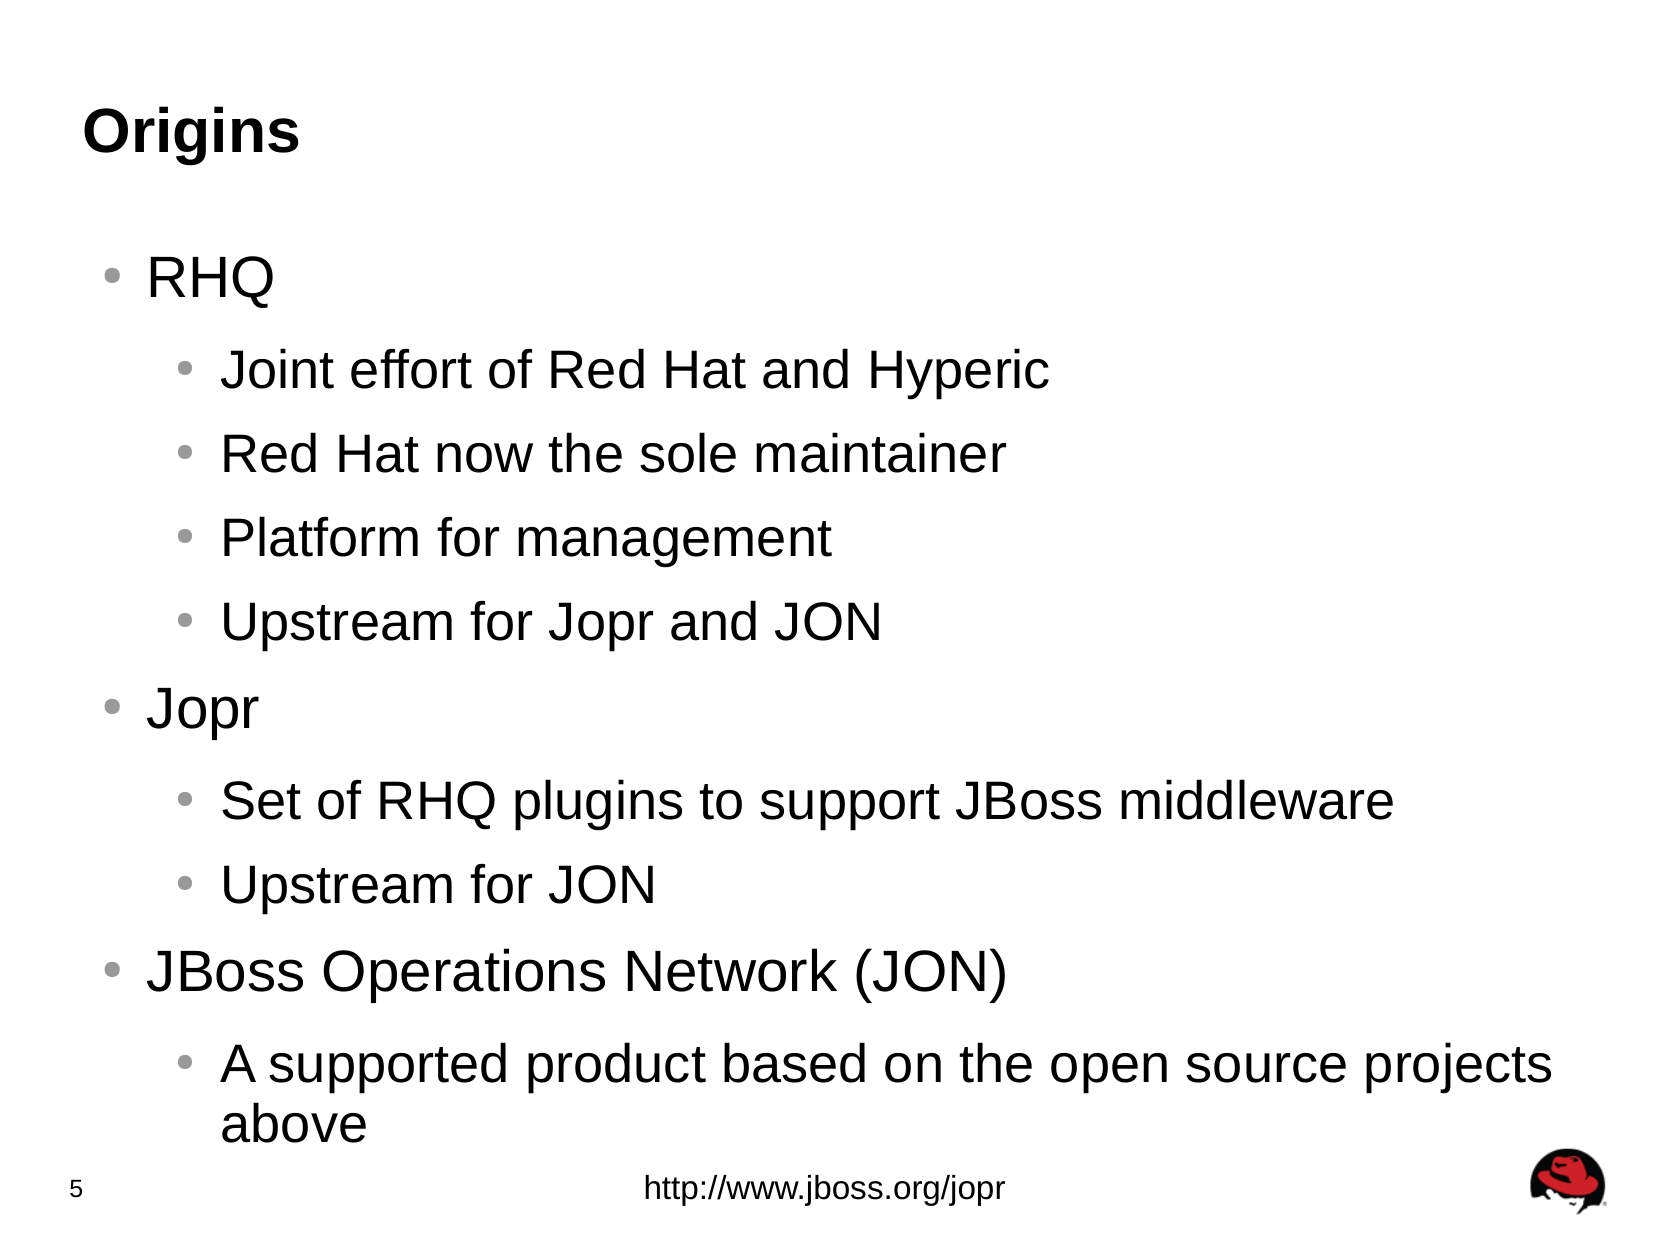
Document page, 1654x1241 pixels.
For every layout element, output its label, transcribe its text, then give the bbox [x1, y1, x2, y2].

list RHQ Joint effort of Red Hat and Hyperic Red Hat now the sole maintainer Platform for management Upstream for Jopr and JON Jopr Set of RHQ plugins to support JBoss middleware Upstream for JON JBoss Operations Network (JON) A supported product based on the open source projects above [86, 244, 1576, 1155]
picture [1529, 1146, 1613, 1224]
title Origins [82, 45, 1571, 218]
